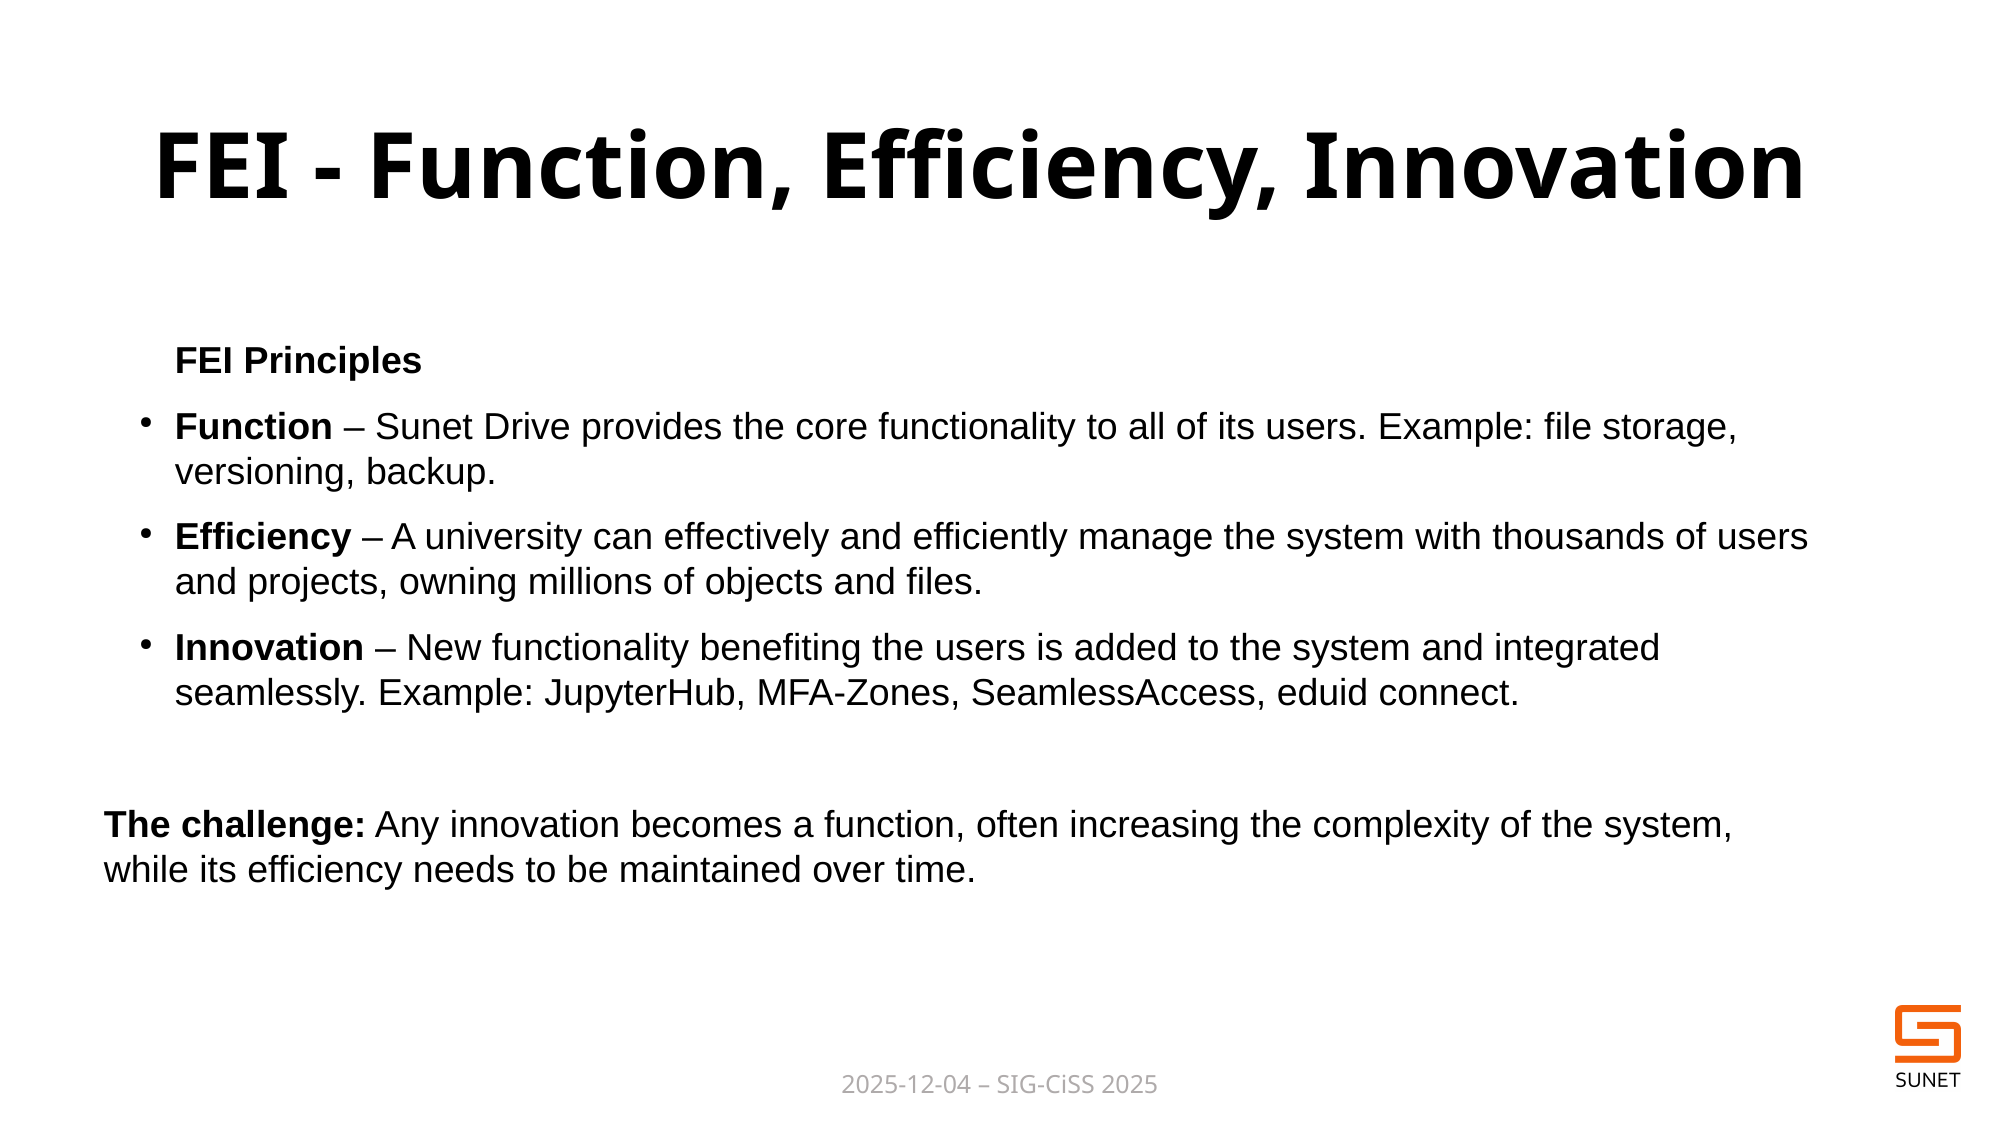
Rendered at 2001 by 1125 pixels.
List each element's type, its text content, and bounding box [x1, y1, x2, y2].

text_box FEI Principles Function – Sunet Drive provides the core functionality to all of its users. Example: file storage, versioning, backup. Efficiency – A university can effectively and efficiently manage the system with thousands of users and projects, owning millions of objects and files. Innovation – New functionality benefiting the users is added to the system and integrated seamlessly. Example: JupyterHub, MFA-Zones, SeamlessAccess, eduid connect. The challenge: Any innovation becomes a function, often increasing the complexity of the system, while its efficiency needs to be maintained over time. [88, 262, 1838, 1031]
title FEI - Function, Efficiency, Innovation [137, 59, 1863, 278]
text_box 2025-12-04 – SIG-CiSS 2025 [500, 1061, 1500, 1106]
picture [1895, 1005, 1961, 1092]
